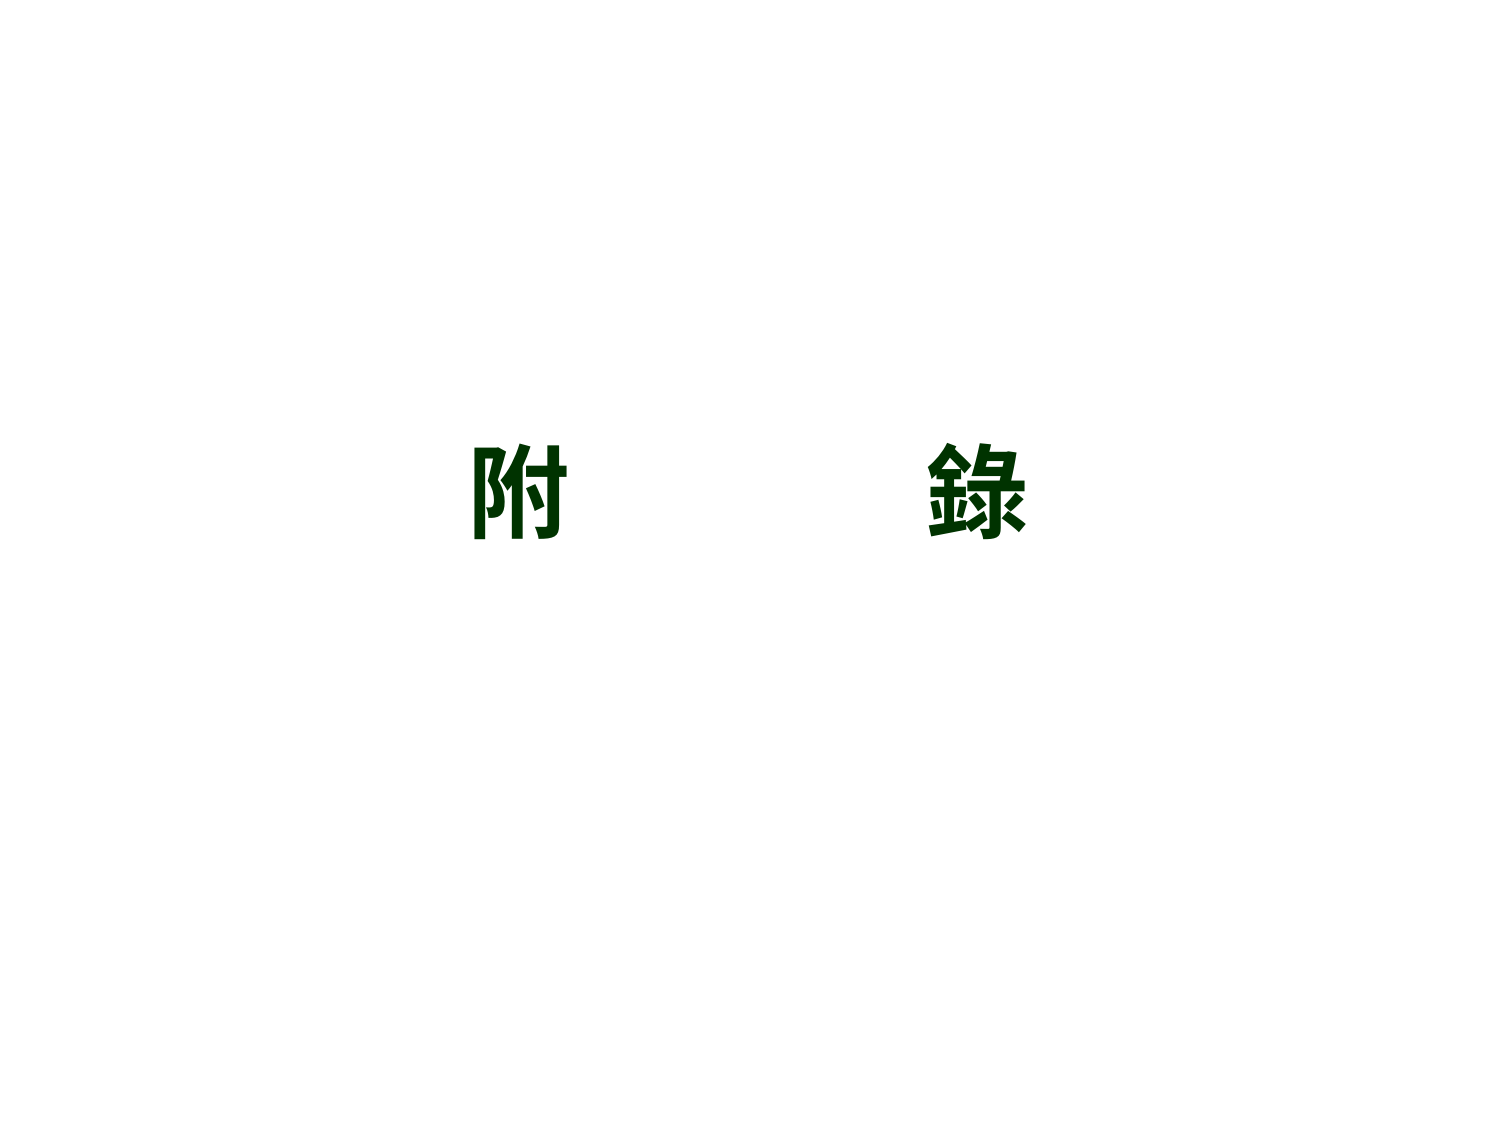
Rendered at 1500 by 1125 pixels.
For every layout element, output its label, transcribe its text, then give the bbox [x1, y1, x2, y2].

subtitle 附 錄 [223, 420, 1274, 709]
